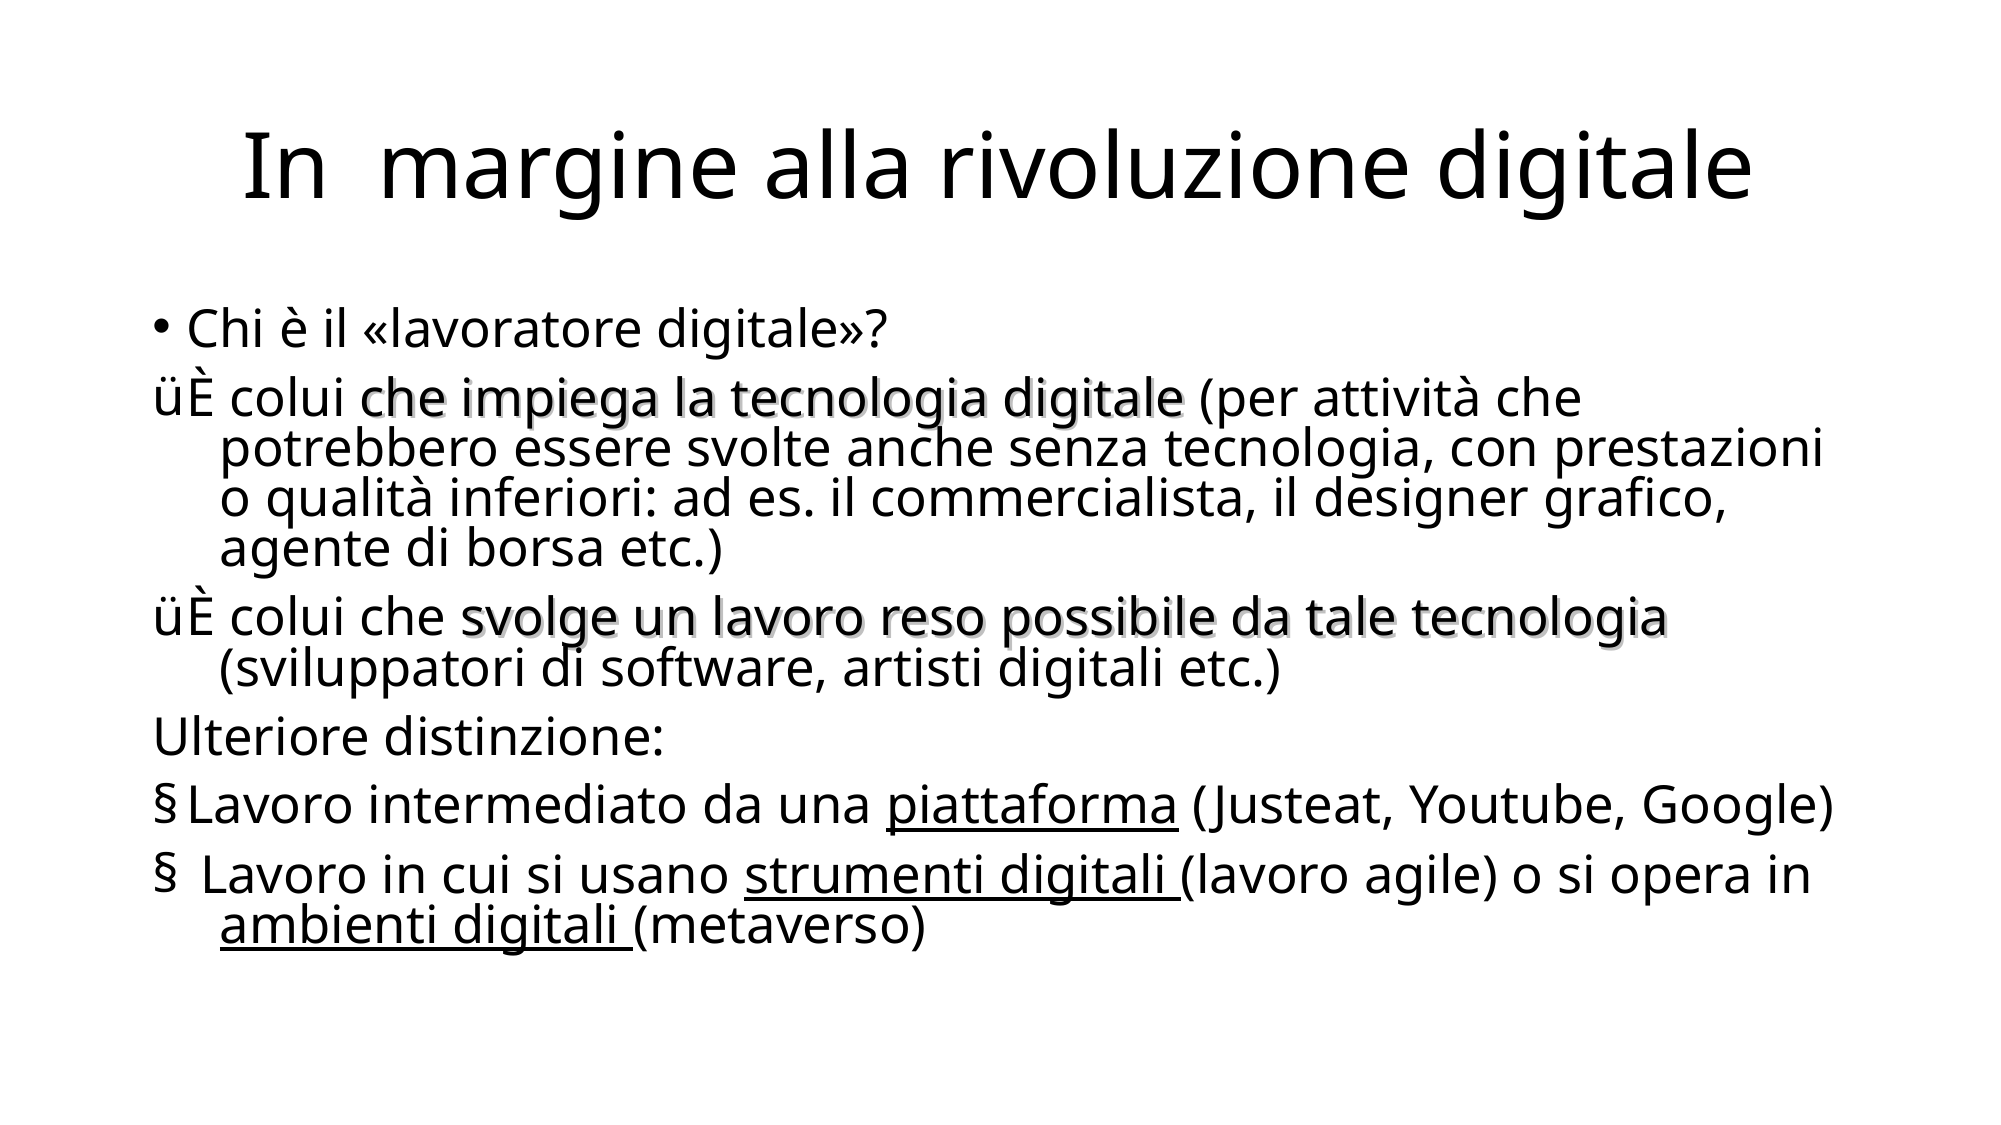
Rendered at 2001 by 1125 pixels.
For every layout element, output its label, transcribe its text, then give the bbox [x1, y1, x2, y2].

title In margine alla rivoluzione digitale [137, 59, 1863, 278]
list Chi è il «lavoratore digitale»? È colui che impiega la tecnologia digitale (per attività che potrebbero essere svolte anche senza tecnologia, con prestazioni o qualità inferiori: ad es. il commercialista, il designer grafico, agente di borsa etc.) È colui che svolge un lavoro reso possibile da tale tecnologia (sviluppatori di software, artisti digitali etc.) Ulteriore distinzione: Lavoro intermediato da una piattaforma (Justeat, Youtube, Google) Lavoro in cui si usano strumenti digitali (lavoro agile) o si opera in ambienti digitali (metaverso) [137, 299, 1863, 1014]
